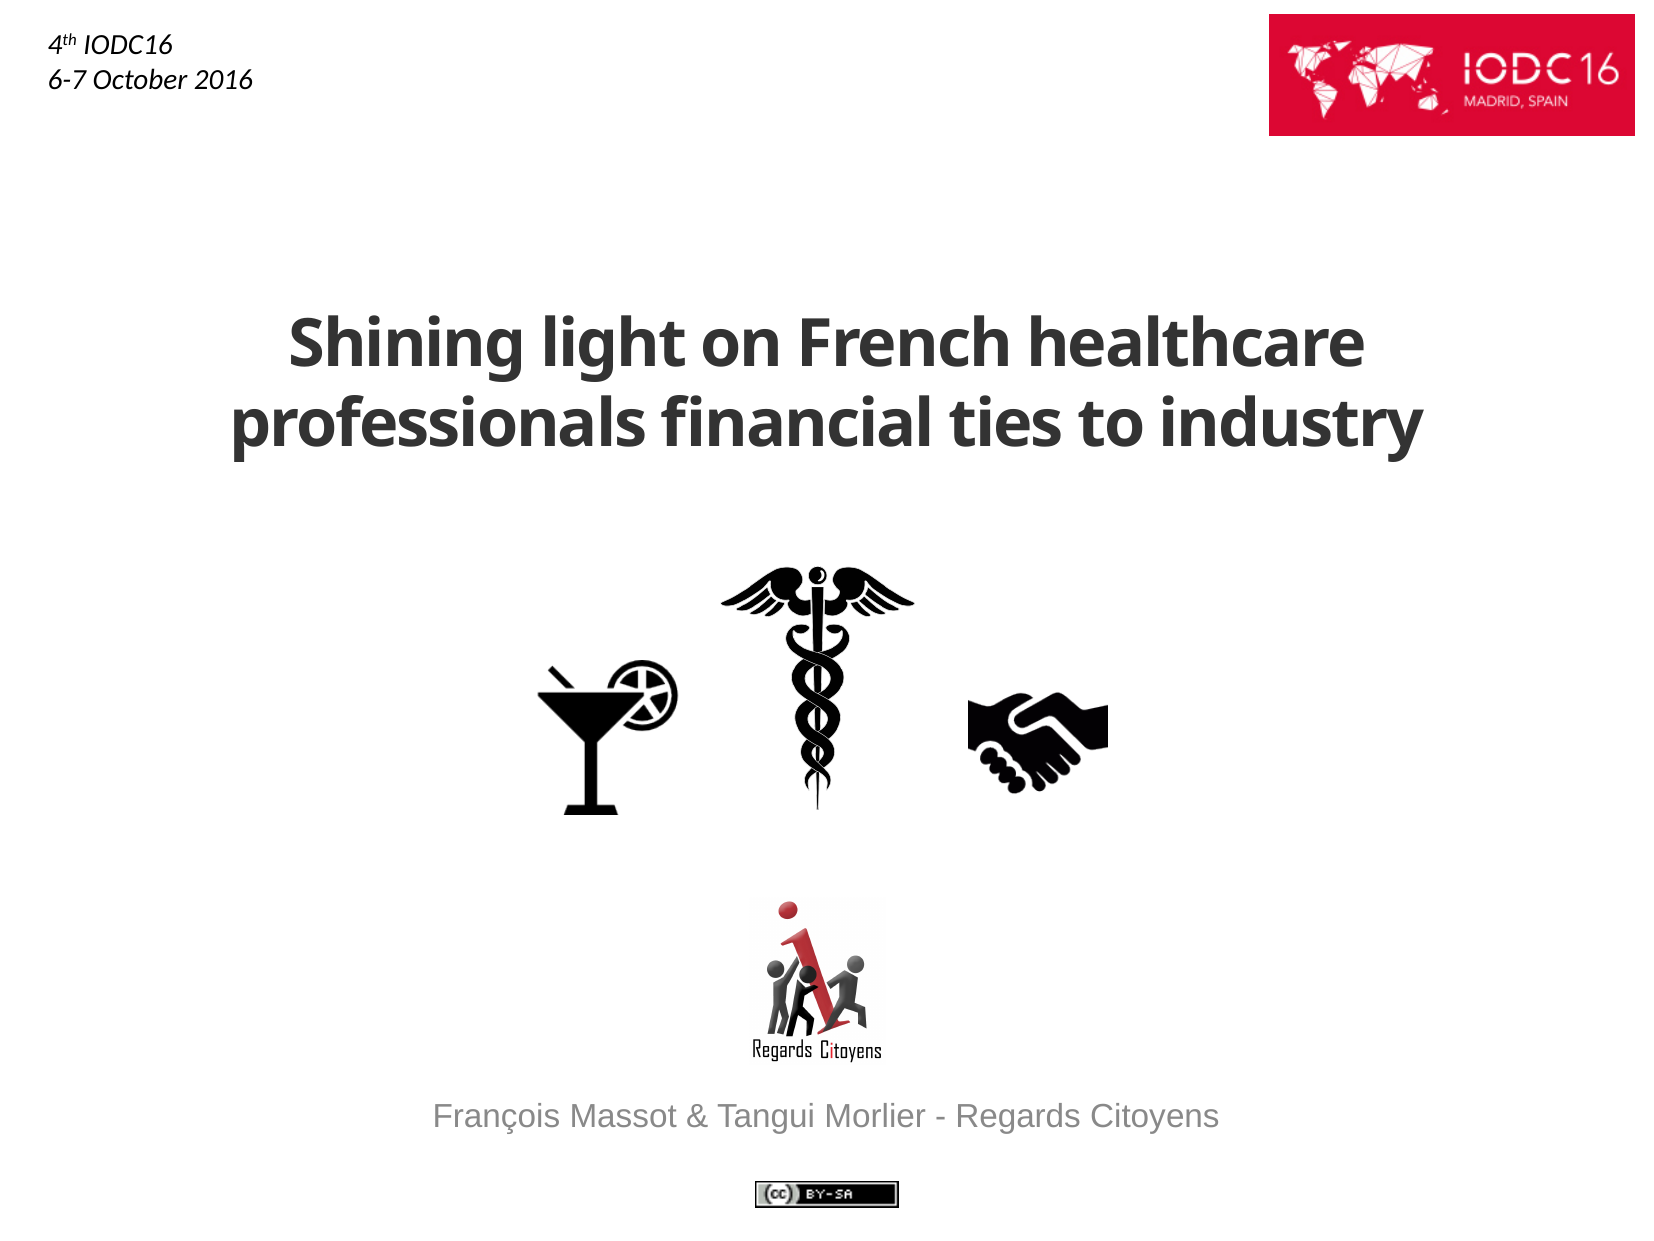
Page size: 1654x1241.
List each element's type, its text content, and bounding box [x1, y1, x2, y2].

title Shining light on French healthcare professionals financial ties to industry [124, 272, 1530, 488]
picture [968, 673, 1108, 813]
picture [720, 566, 915, 810]
text_box François Massot & Tangui Morlier - Regards Citoyens [248, 1086, 1406, 1158]
picture [749, 897, 886, 1065]
picture [1269, 14, 1635, 136]
text_box 4th IODC16 6-7 October 2016 [0, 17, 343, 103]
picture [530, 660, 686, 815]
picture [755, 1181, 899, 1208]
